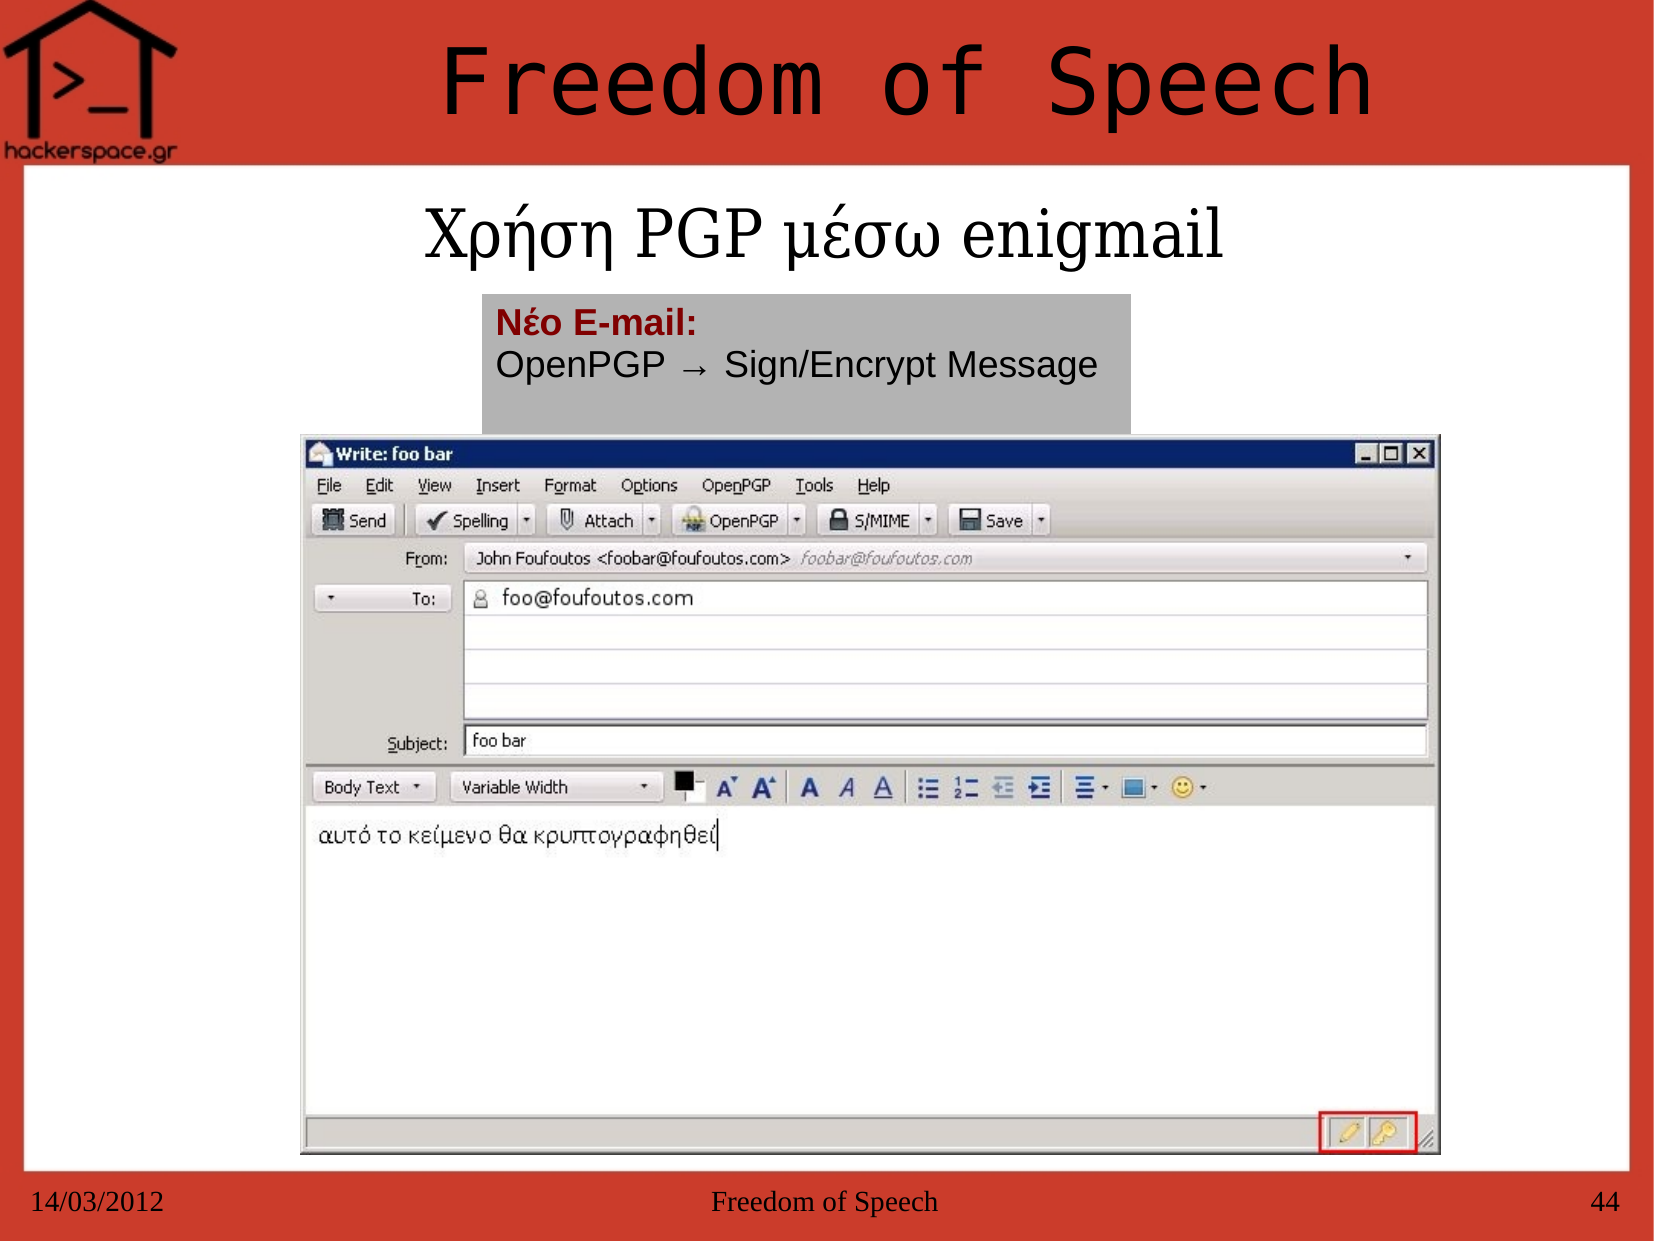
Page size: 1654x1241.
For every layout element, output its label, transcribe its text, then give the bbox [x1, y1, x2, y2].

title Freedom of Speech [195, 15, 1621, 151]
list Χρήση PGP μέσω enigmail [60, 195, 1591, 1141]
table_header Νέο E-mail: OpenPGP → Sign/Encrypt Message [482, 294, 1131, 434]
picture [0, 0, 1654, 1241]
